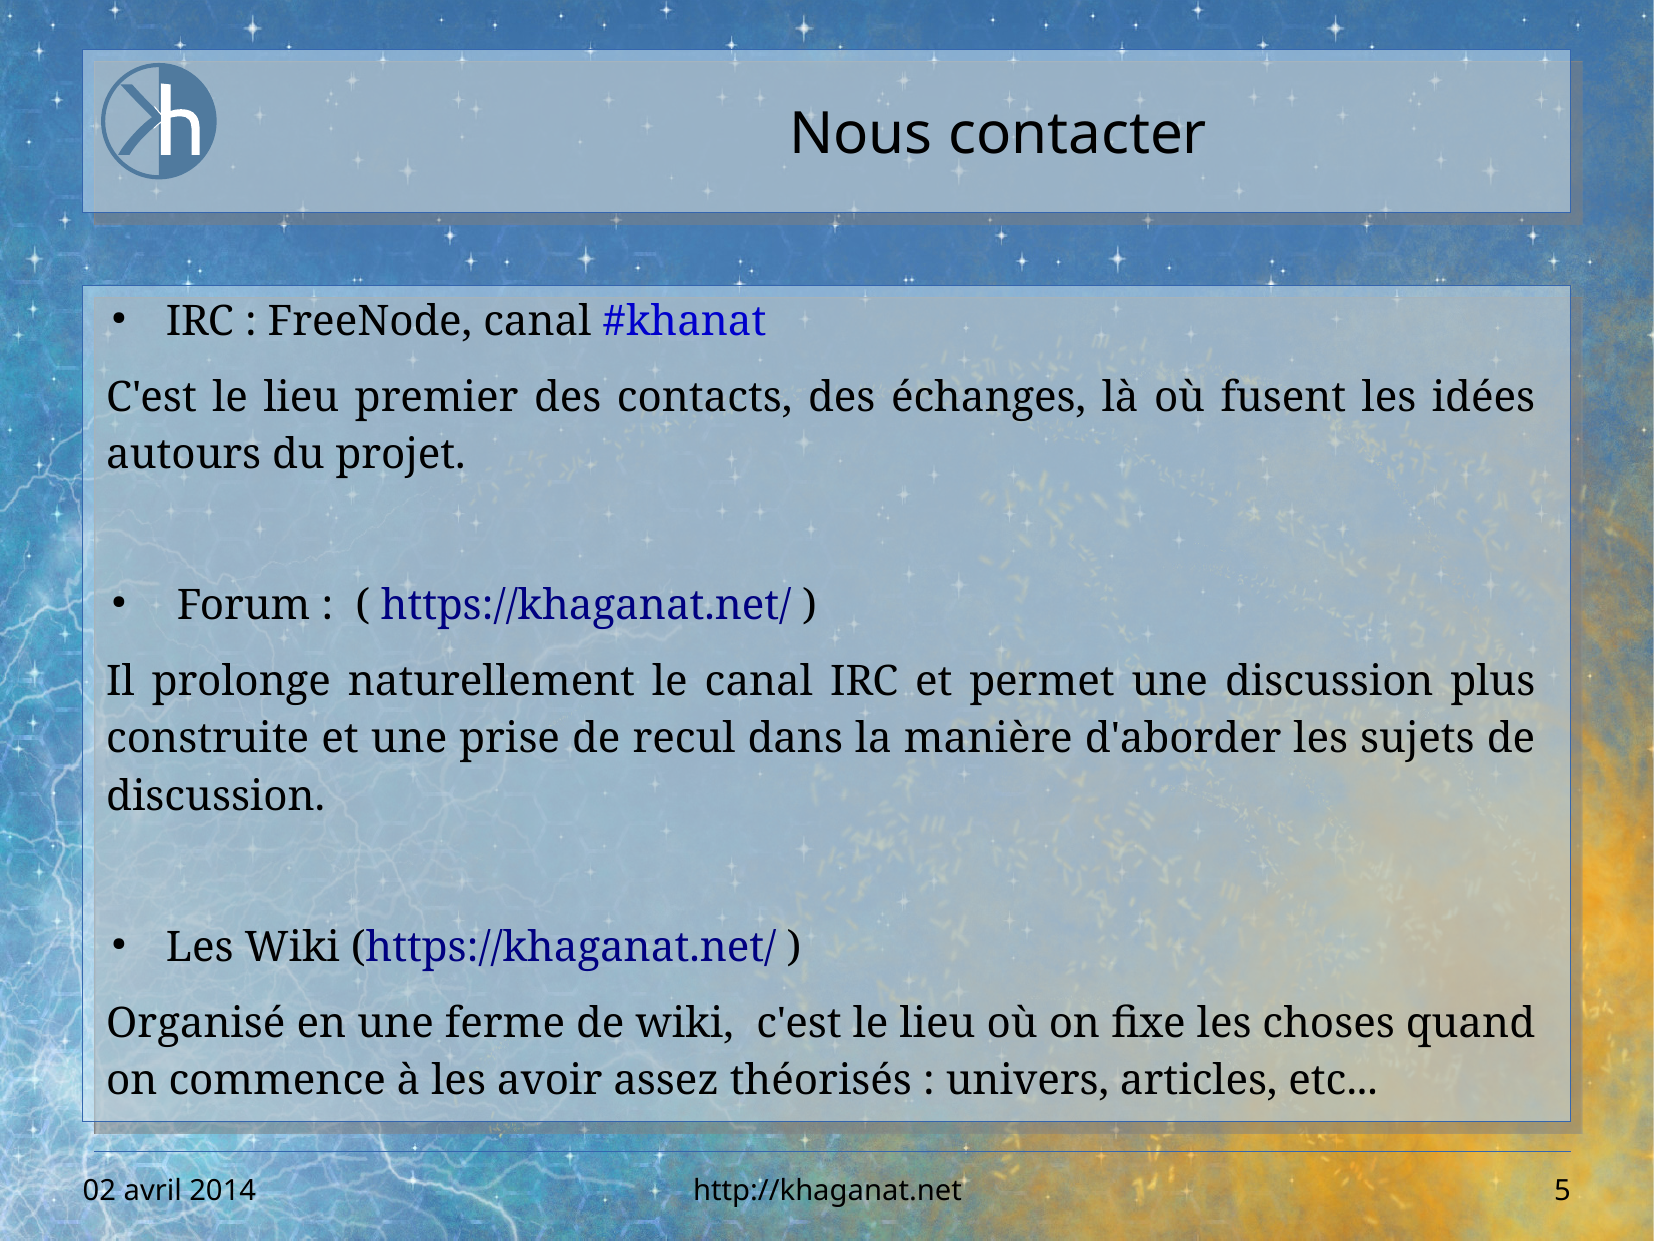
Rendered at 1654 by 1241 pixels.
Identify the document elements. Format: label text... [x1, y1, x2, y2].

title Nous contacter [425, 49, 1571, 213]
list IRC : FreeNode, canal #khanat C'est le lieu premier des contacts, des échanges, là où fusent les idées autours du projet. Forum : ( https://khaganat.net/ ) Il prolonge naturellement le canal IRC et permet une discussion plus construite et une prise de recul dans la manière d'aborder les sujets de discussion. Les Wiki (https://khaganat.net/ ) Organisé en une ferme de wiki, c'est le lieu où on fixe les choses quand on commence à les avoir assez théorisés : univers, articles, etc... [106, 290, 1536, 1123]
picture [0, 0, 1654, 1241]
